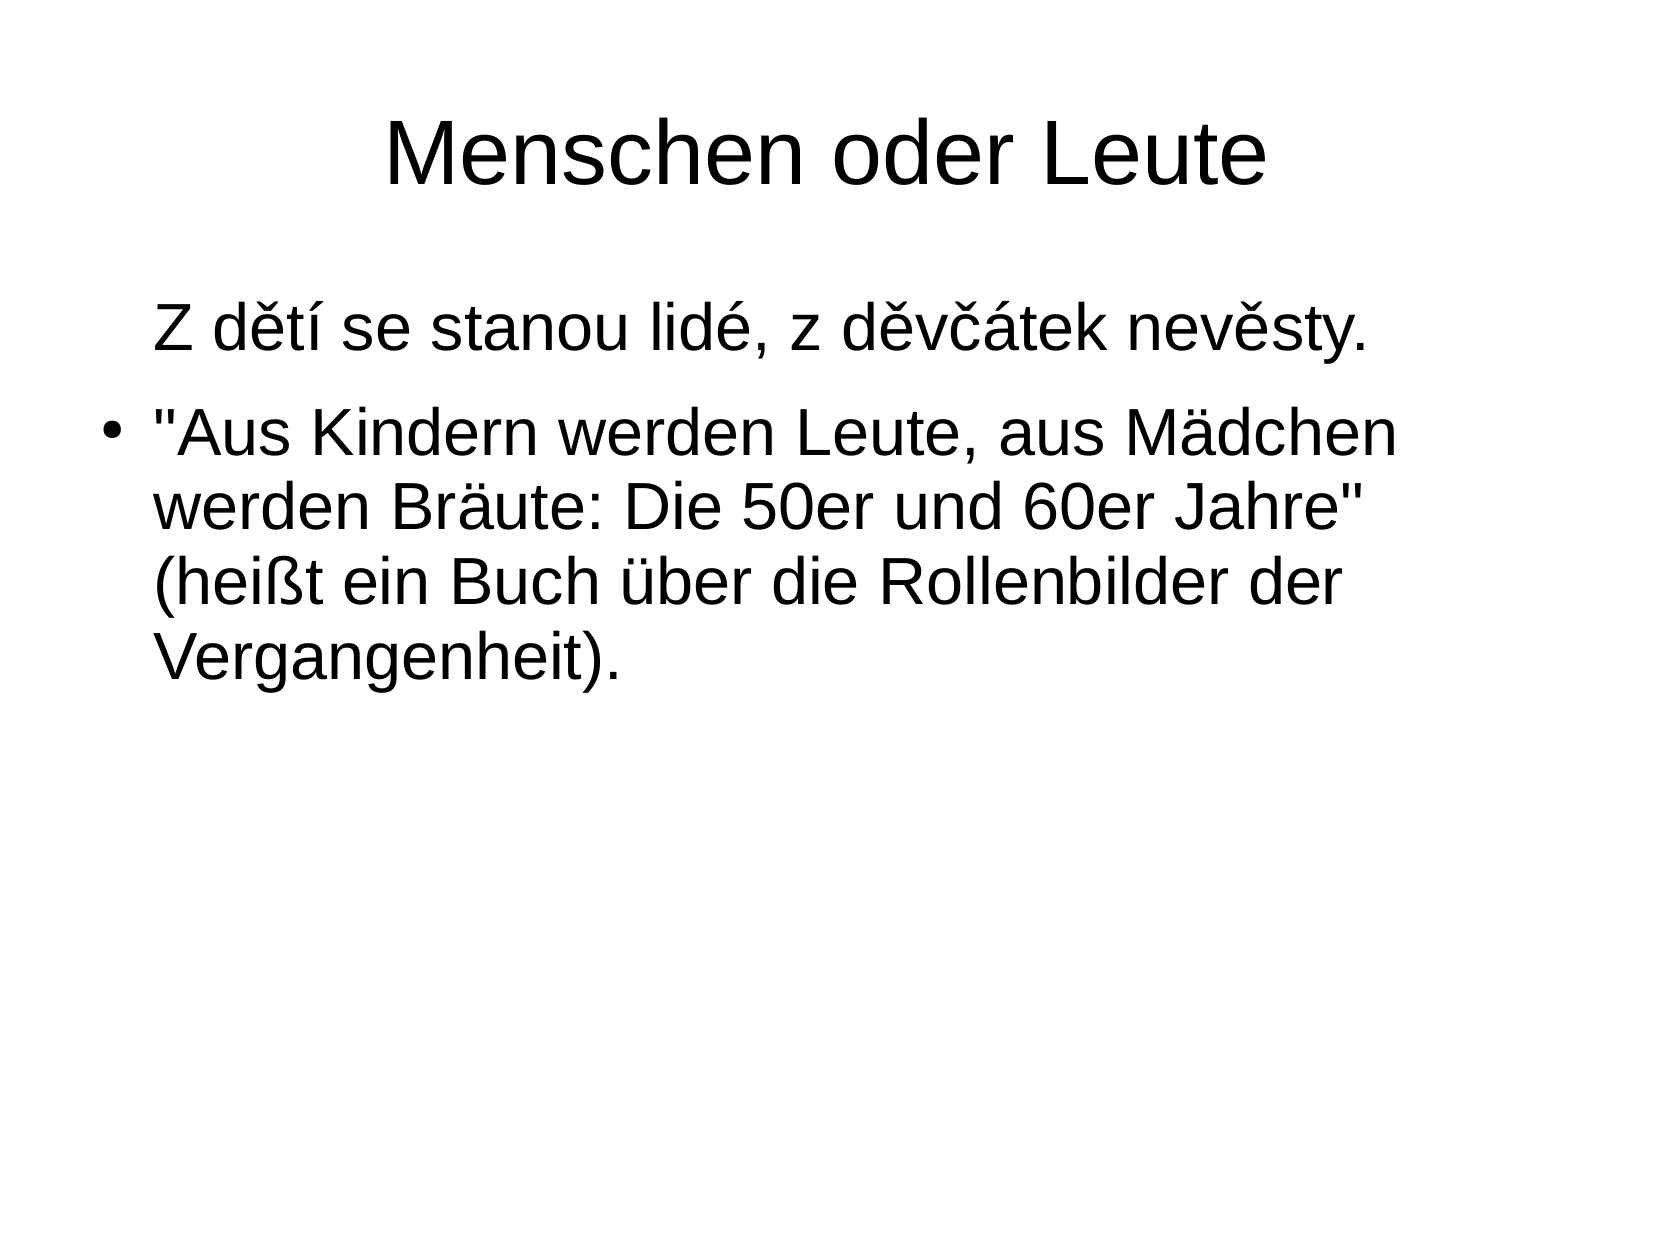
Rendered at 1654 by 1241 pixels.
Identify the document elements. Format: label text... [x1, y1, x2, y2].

title Menschen oder Leute [82, 49, 1571, 257]
list Z dětí se stanou lidé, z děvčátek nevěsty. "Aus Kindern werden Leute, aus Mädchen werden Bräute: Die 50er und 60er Jahre" (heißt ein Buch über die Rollenbilder der Vergangenheit). [82, 290, 1571, 1010]
